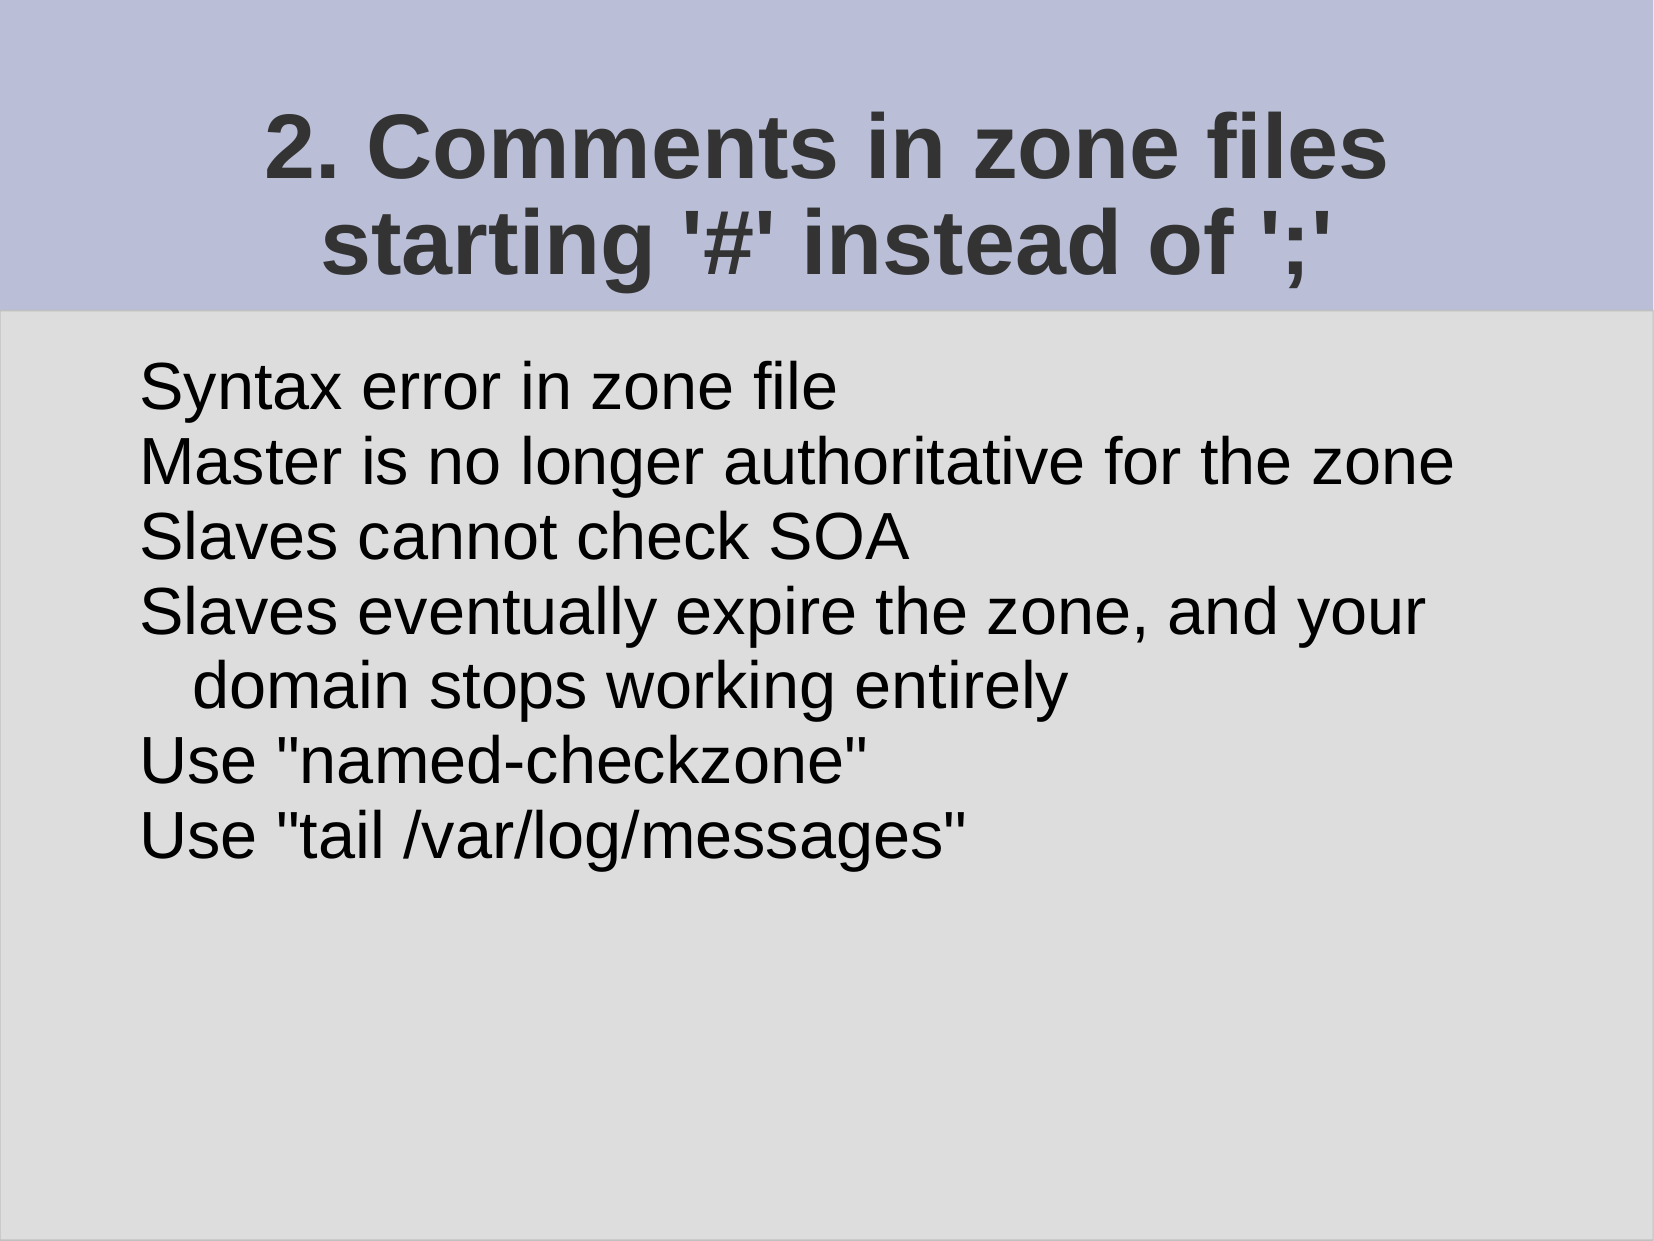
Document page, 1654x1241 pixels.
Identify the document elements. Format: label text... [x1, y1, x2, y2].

list Syntax error in zone file Master is no longer authoritative for the zone Slaves cannot check SOA Slaves eventually expire the zone, and your domain stops working entirely Use "named-checkzone" Use "tail /var/log/messages" [121, 344, 1534, 1127]
title 2. Comments in zone files starting '#' instead of ';' [121, 89, 1534, 301]
